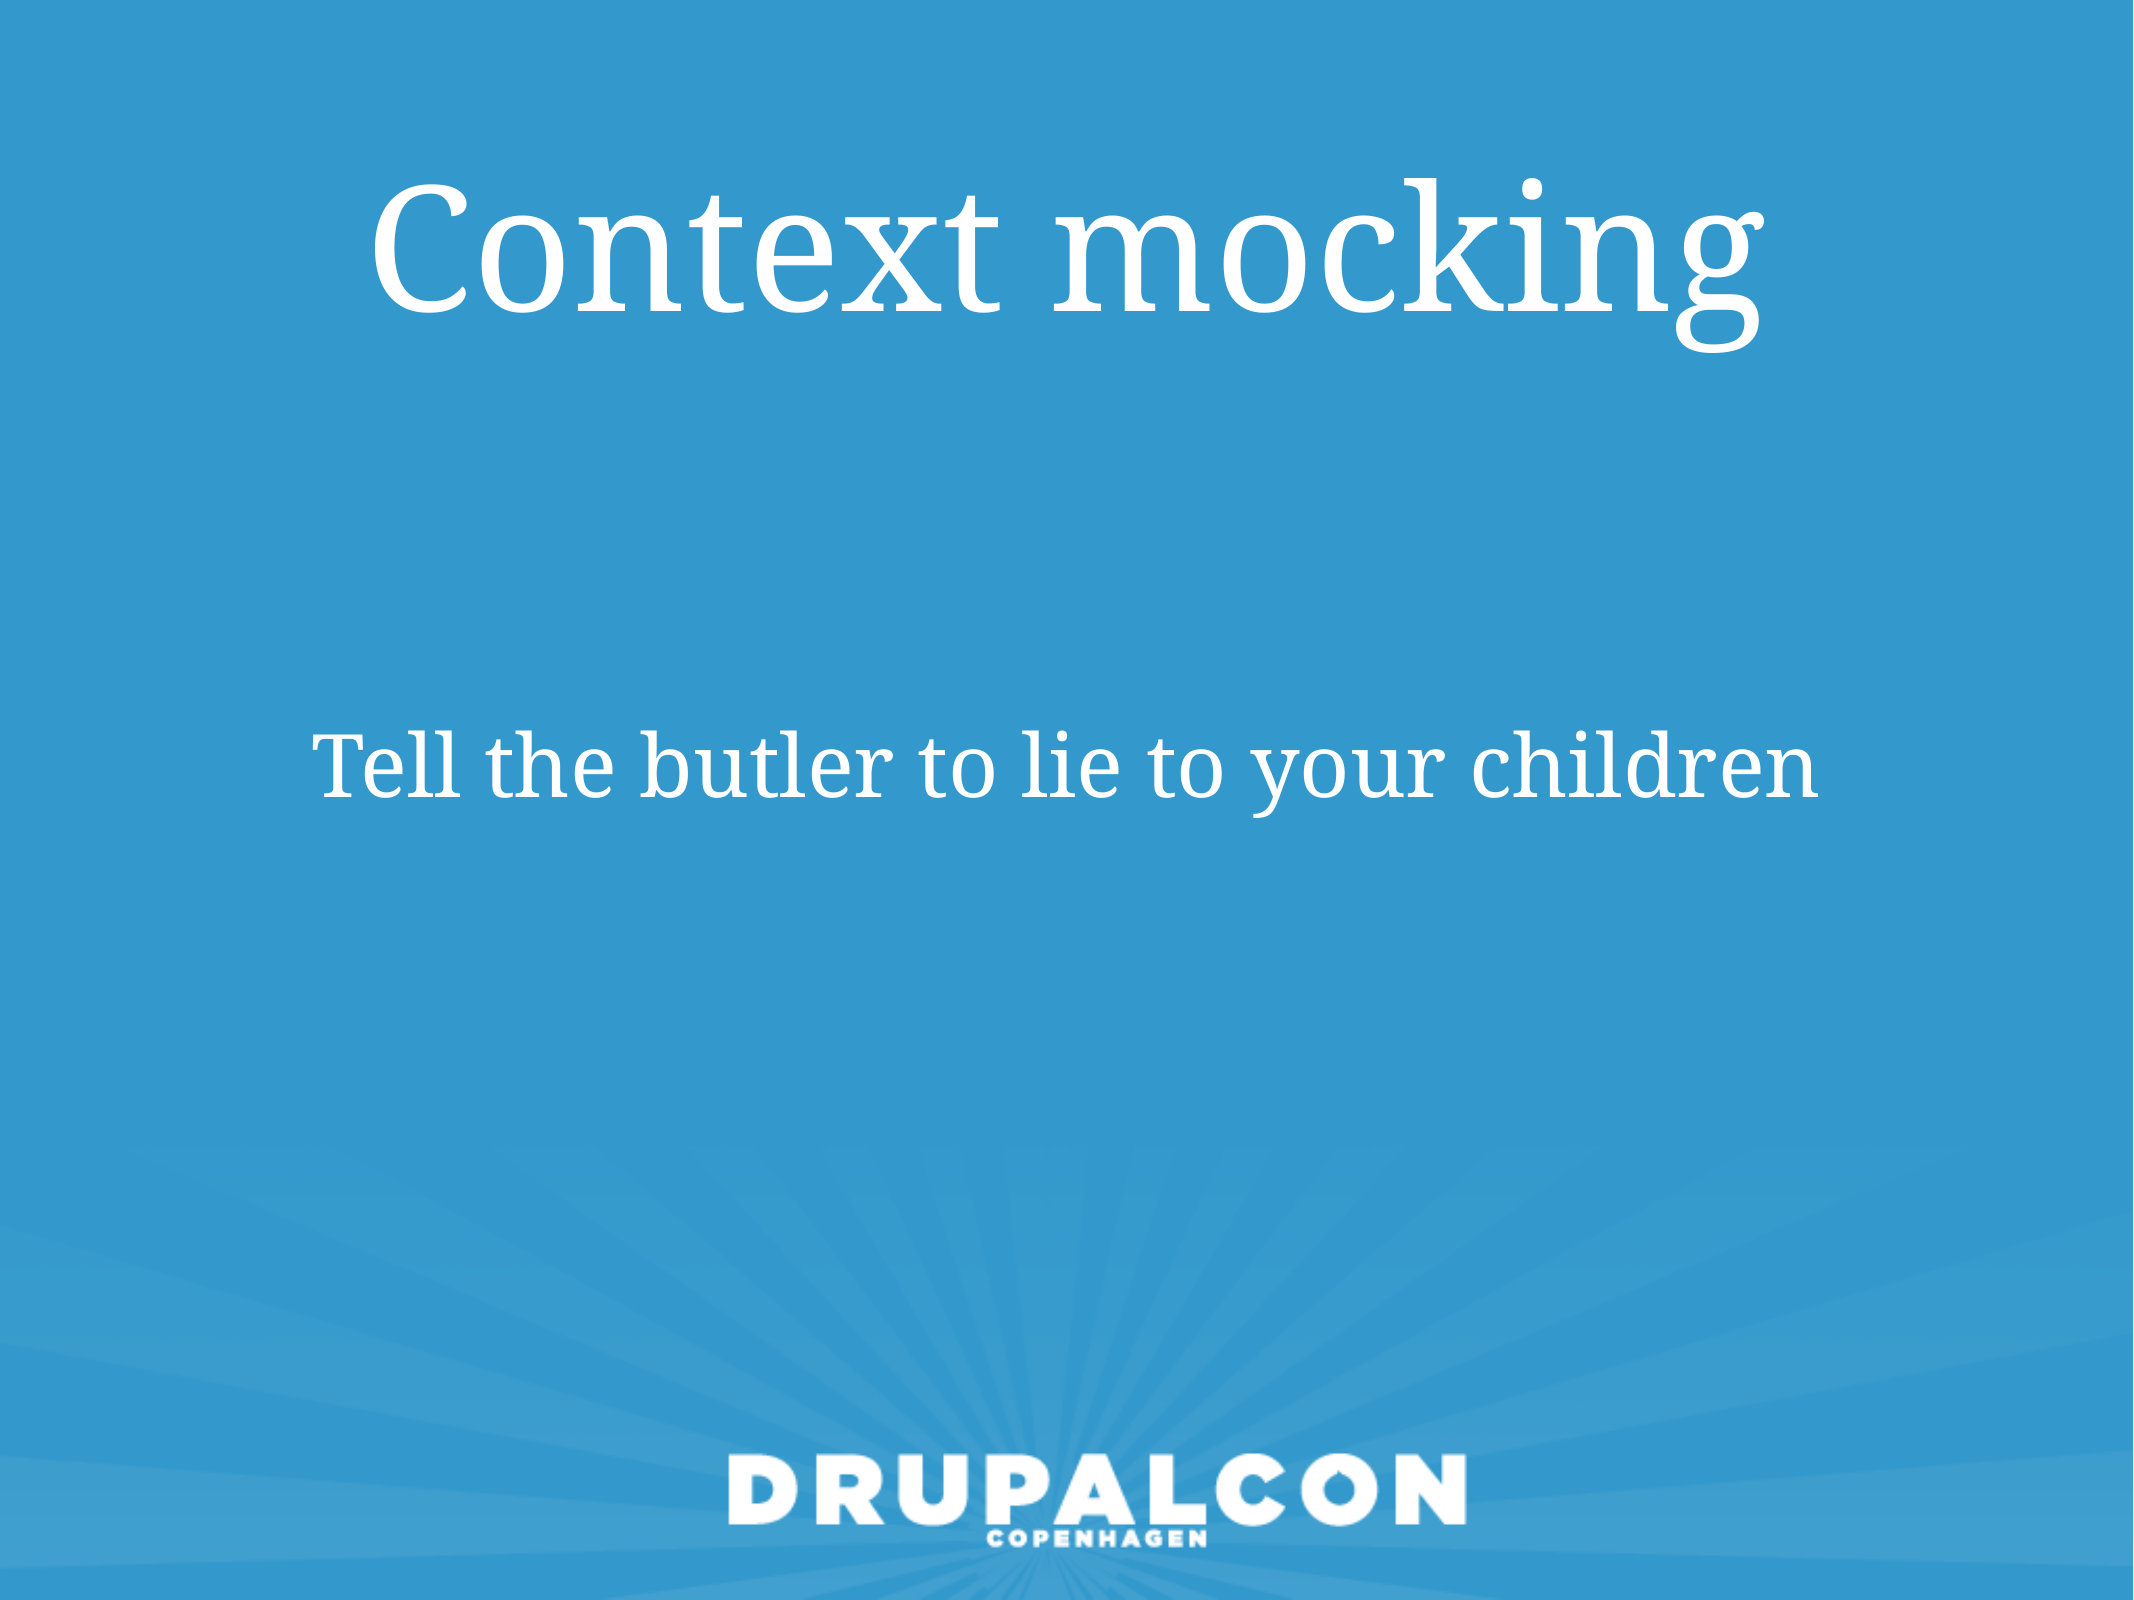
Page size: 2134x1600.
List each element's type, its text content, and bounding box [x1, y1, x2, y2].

picture [0, 0, 2134, 1600]
subtitle Tell the butler to lie to your children [208, 461, 1925, 1299]
title Context mocking [208, 22, 1925, 461]
